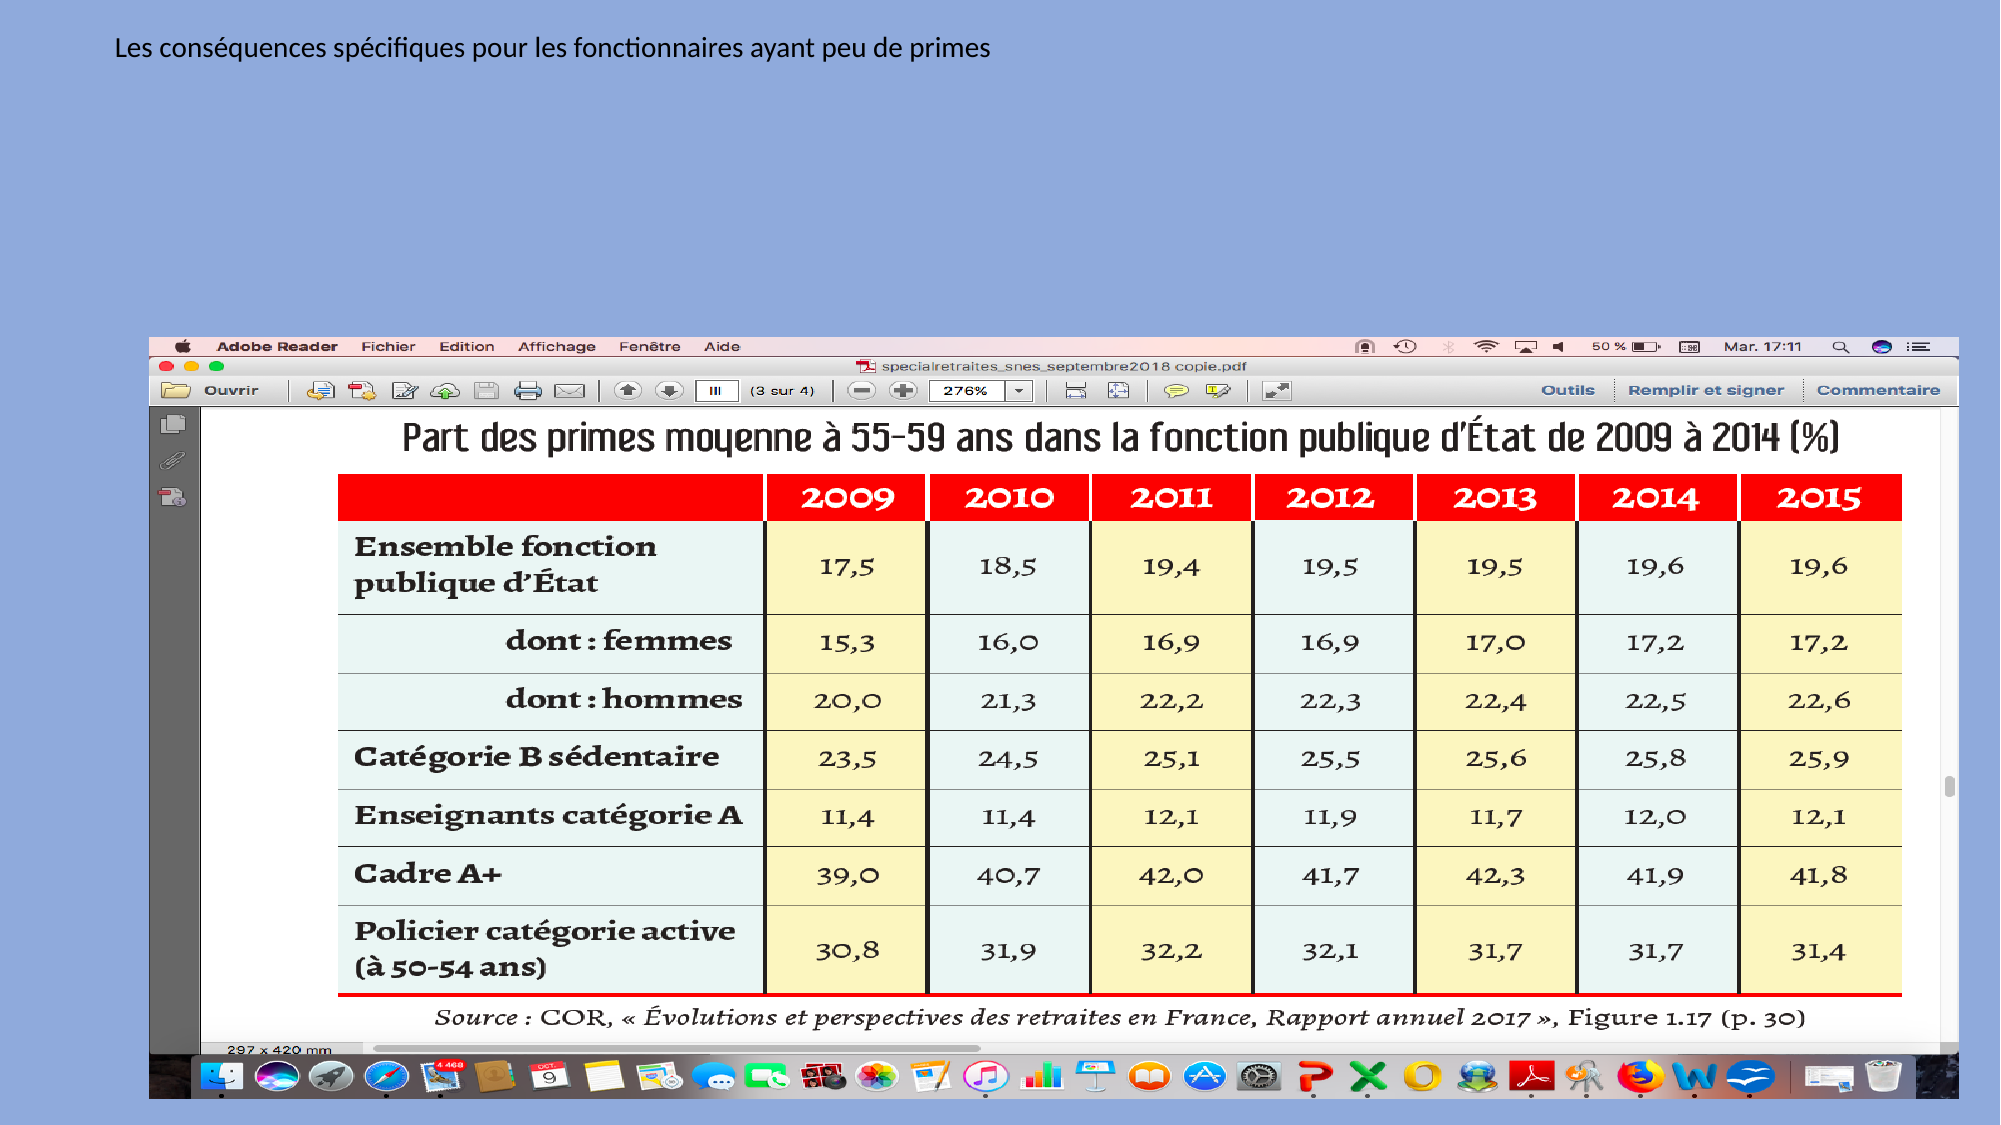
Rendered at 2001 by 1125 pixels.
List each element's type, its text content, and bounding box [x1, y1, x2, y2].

picture [149, 337, 1959, 1099]
title Les conséquences spécifiques pour les fonctionnaires ayant peu de primes [99, 21, 1900, 257]
